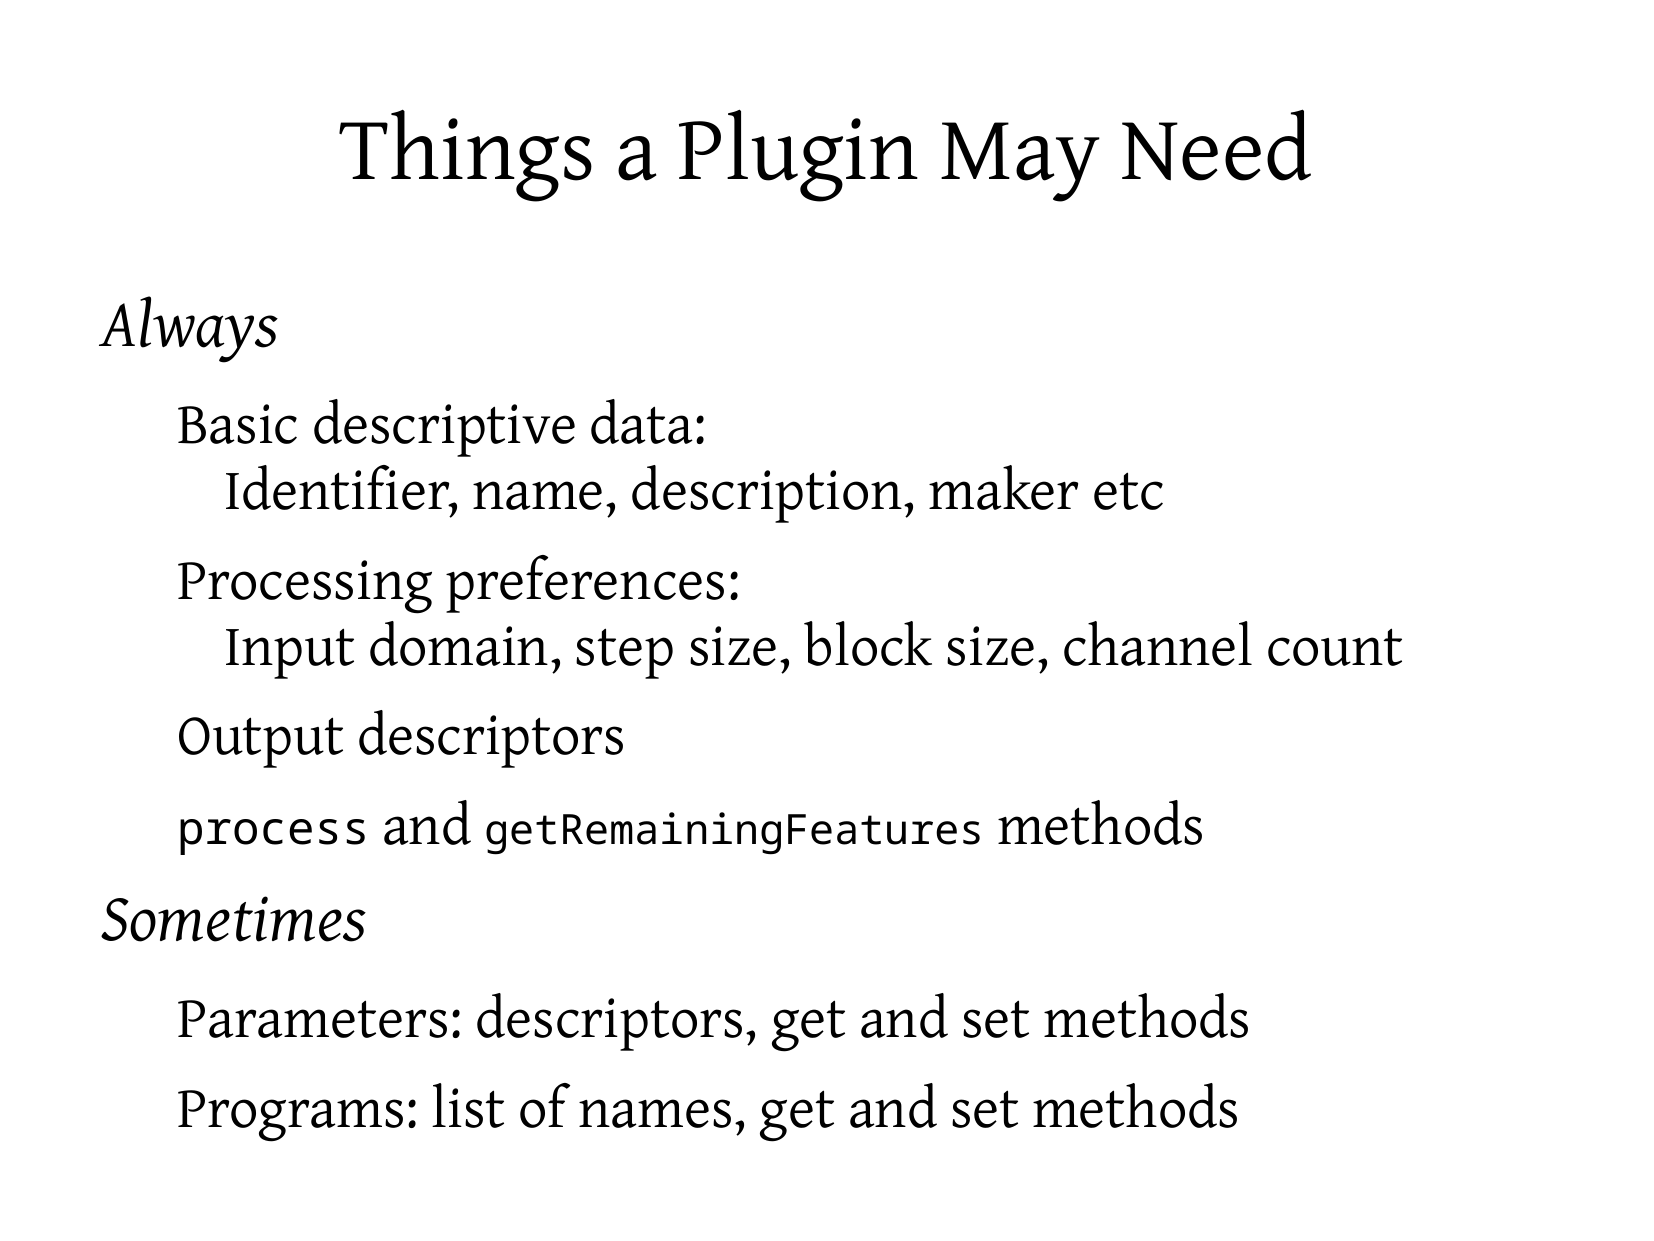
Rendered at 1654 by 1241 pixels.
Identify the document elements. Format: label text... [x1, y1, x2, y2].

list Always Basic descriptive data: Identifier, name, description, maker etc Processing preferences: Input domain, step size, block size, channel count Output descriptors process and getRemainingFeatures methods Sometimes Parameters: descriptors, get and set methods Programs: list of names, get and set methods [82, 290, 1571, 1144]
title Things a Plugin May Need [82, 56, 1571, 250]
